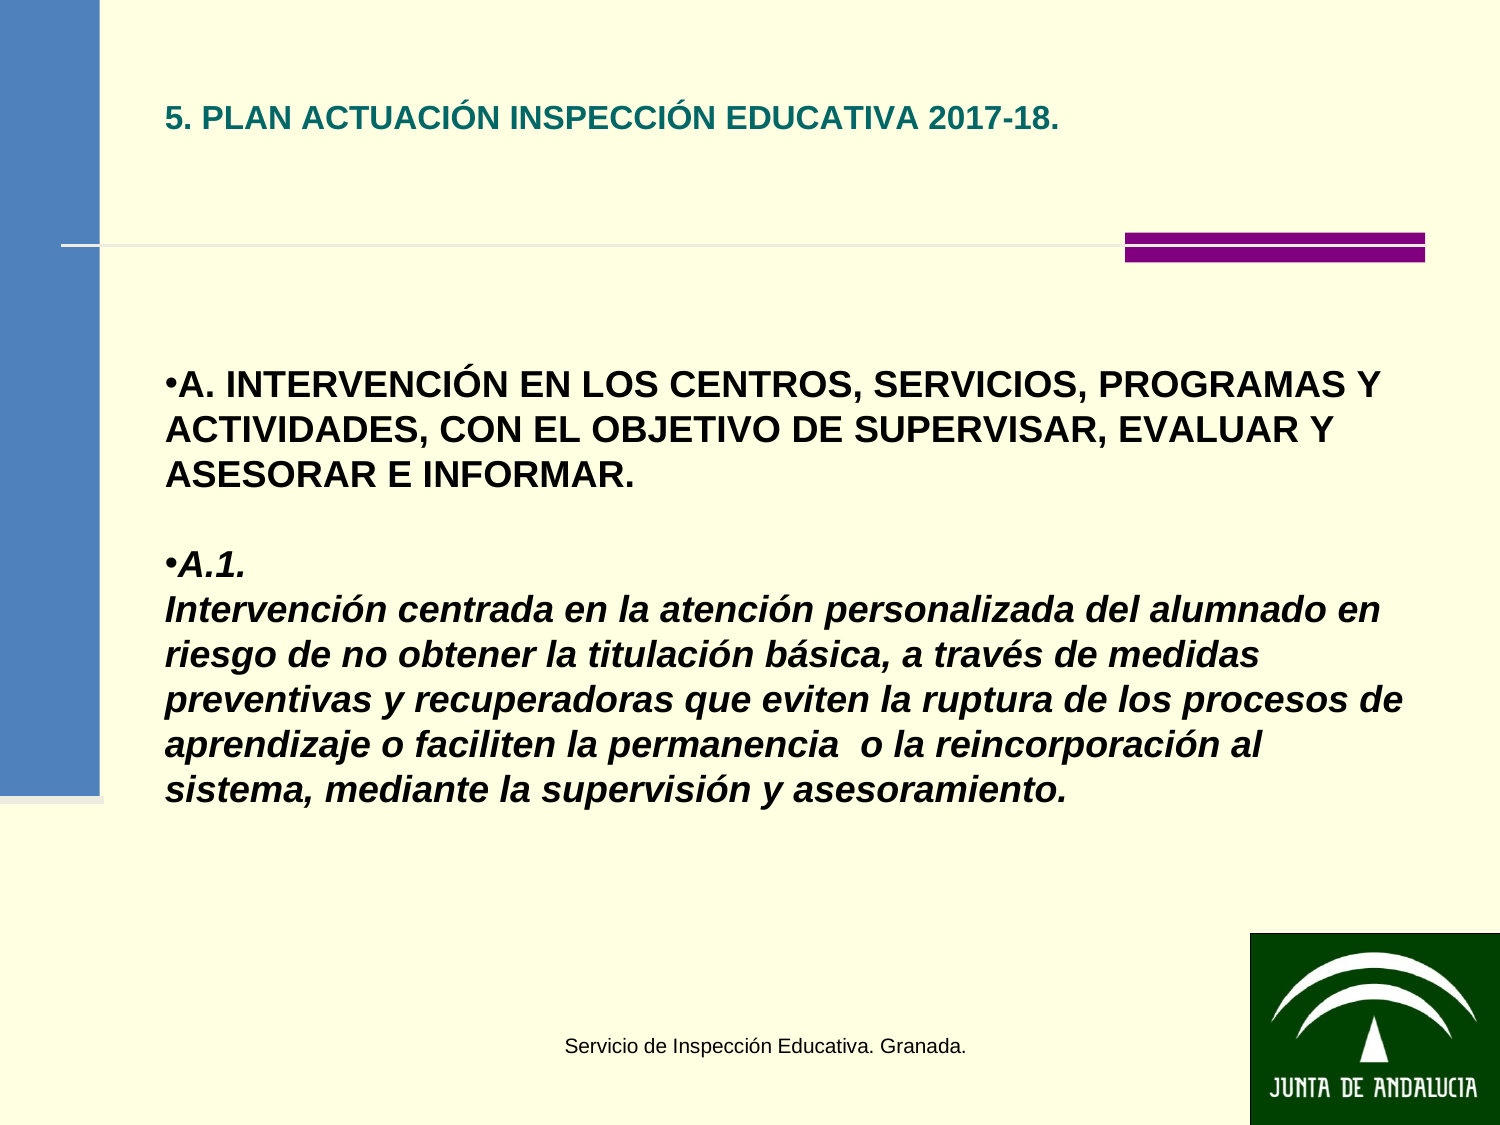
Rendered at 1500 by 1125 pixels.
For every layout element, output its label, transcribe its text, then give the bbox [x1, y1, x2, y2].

picture [1250, 933, 1500, 1125]
text_box 5. PLAN ACTUACIÓN INSPECCIÓN EDUCATIVA 2017-18. [150, 45, 1426, 234]
text_box Servicio de Inspección Educativa. Granada. [549, 1025, 1038, 1101]
text_box A. INTERVENCIÓN EN LOS CENTROS, SERVICIOS, PROGRAMAS Y ACTIVIDADES, CON EL OBJETIVO DE SUPERVISAR, EVALUAR Y ASESORAR E INFORMAR. A.1. Intervención centrada en la atención personalizada del alumnado en riesgo de no obtener la titulación básica, a través de medidas preventivas y recuperadoras que eviten la ruptura de los procesos de aprendizaje o faciliten la permanencia o la reincorporación al sistema, mediante la supervisión y asesoramiento. [150, 262, 1426, 1006]
